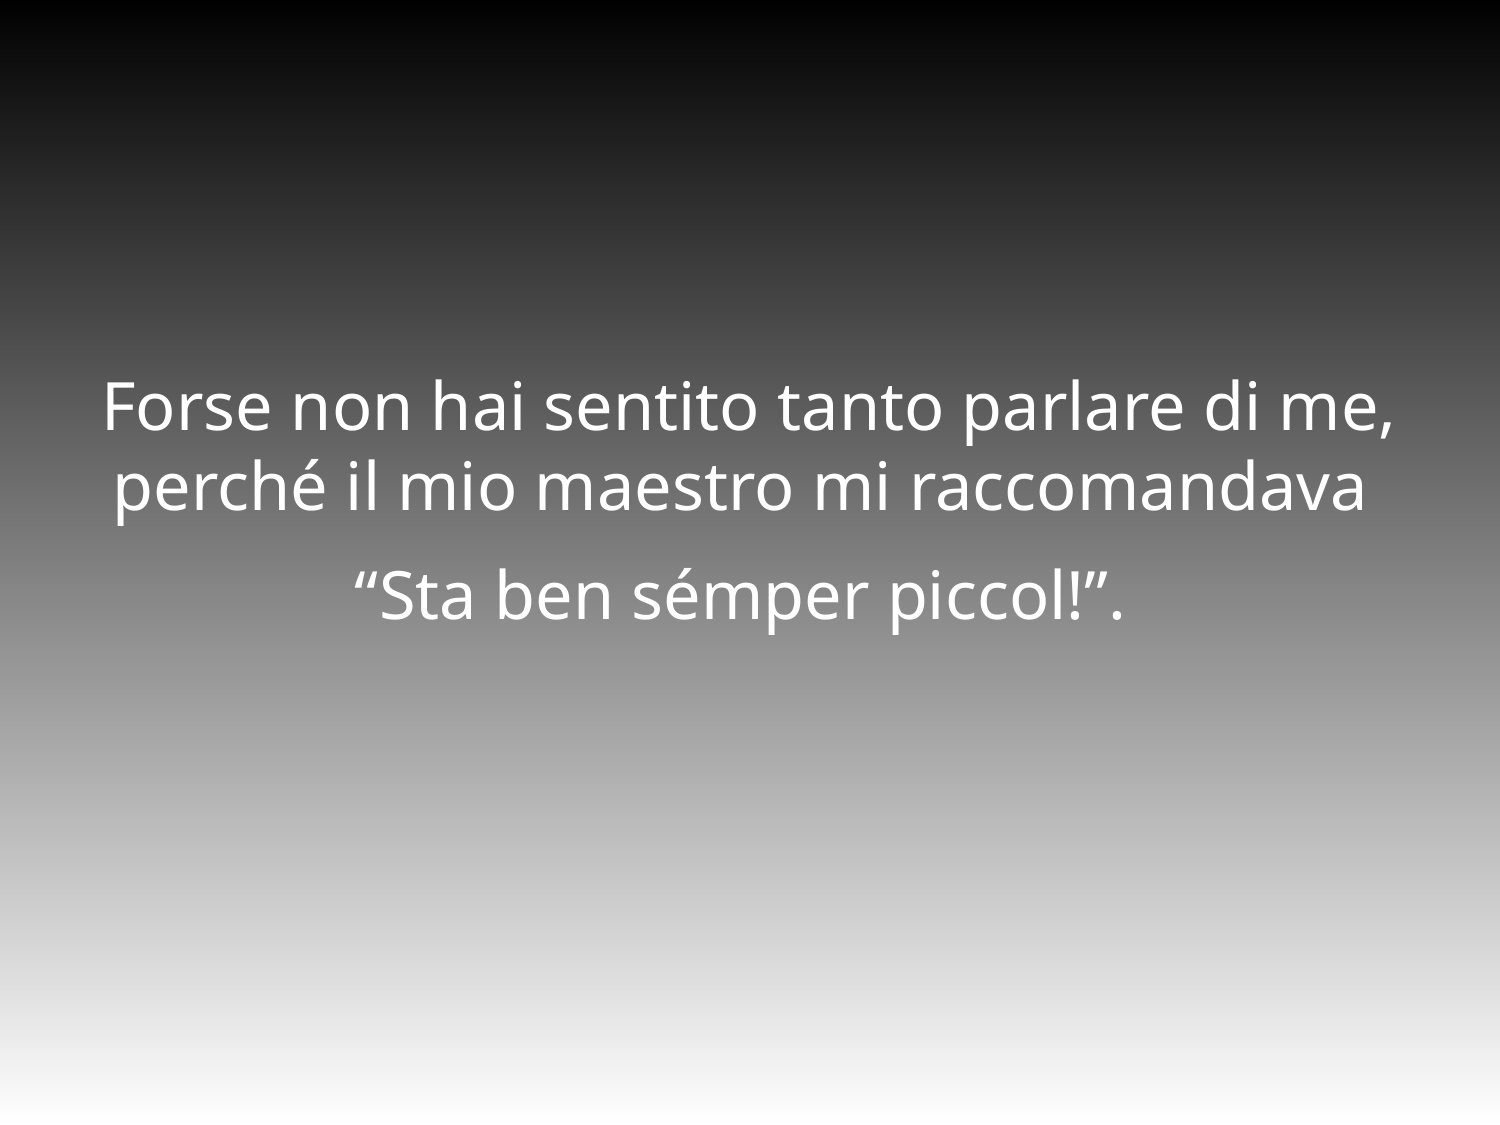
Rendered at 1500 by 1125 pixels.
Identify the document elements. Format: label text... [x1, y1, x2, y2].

list Forse non hai sentito tanto parlare di me, perché il mio maestro mi raccomandava “Sta ben sémper piccol!”. [75, 137, 1425, 1005]
